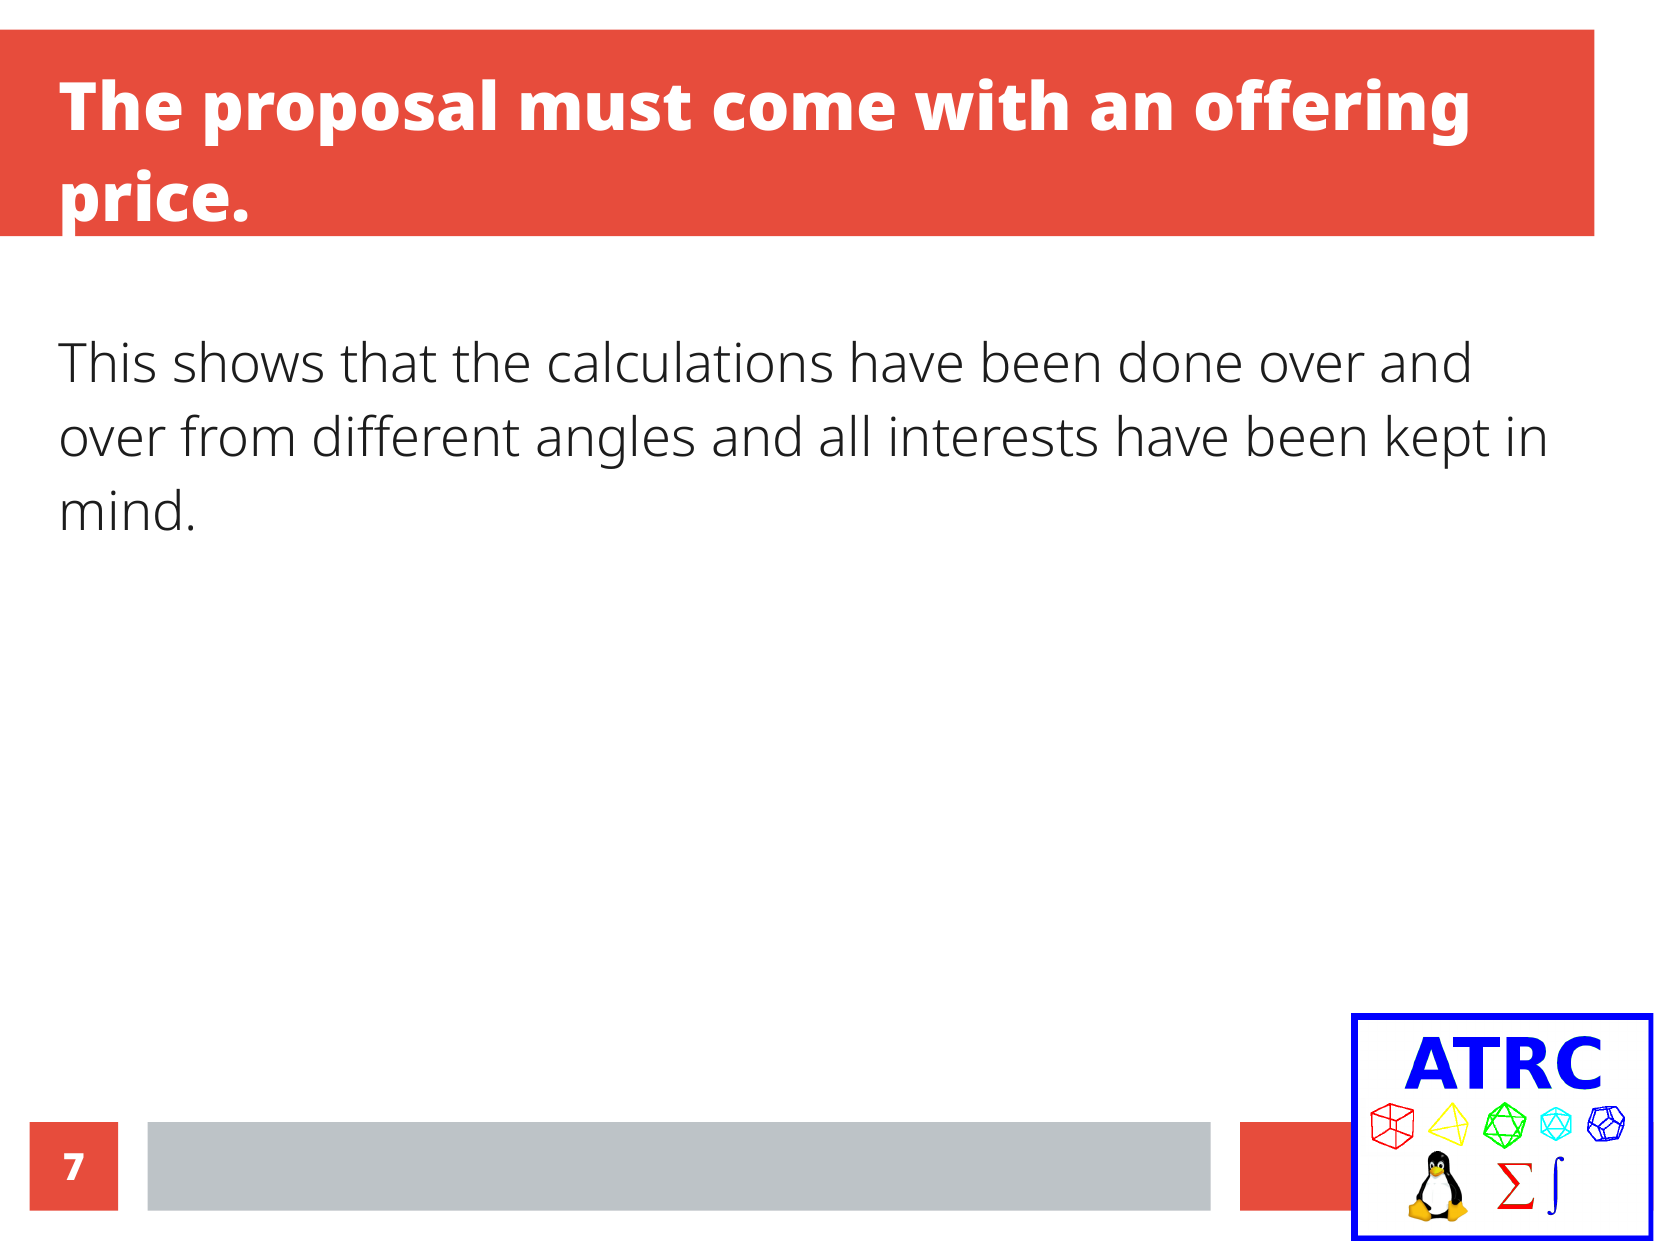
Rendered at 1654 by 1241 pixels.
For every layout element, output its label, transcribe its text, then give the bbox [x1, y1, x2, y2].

subtitle This shows that the calculations have been done over and over from different angles and all interests have been kept in mind. [59, 324, 1565, 1093]
picture [1351, 1013, 1654, 1241]
title The proposal must come with an offering price. [59, 59, 1595, 207]
